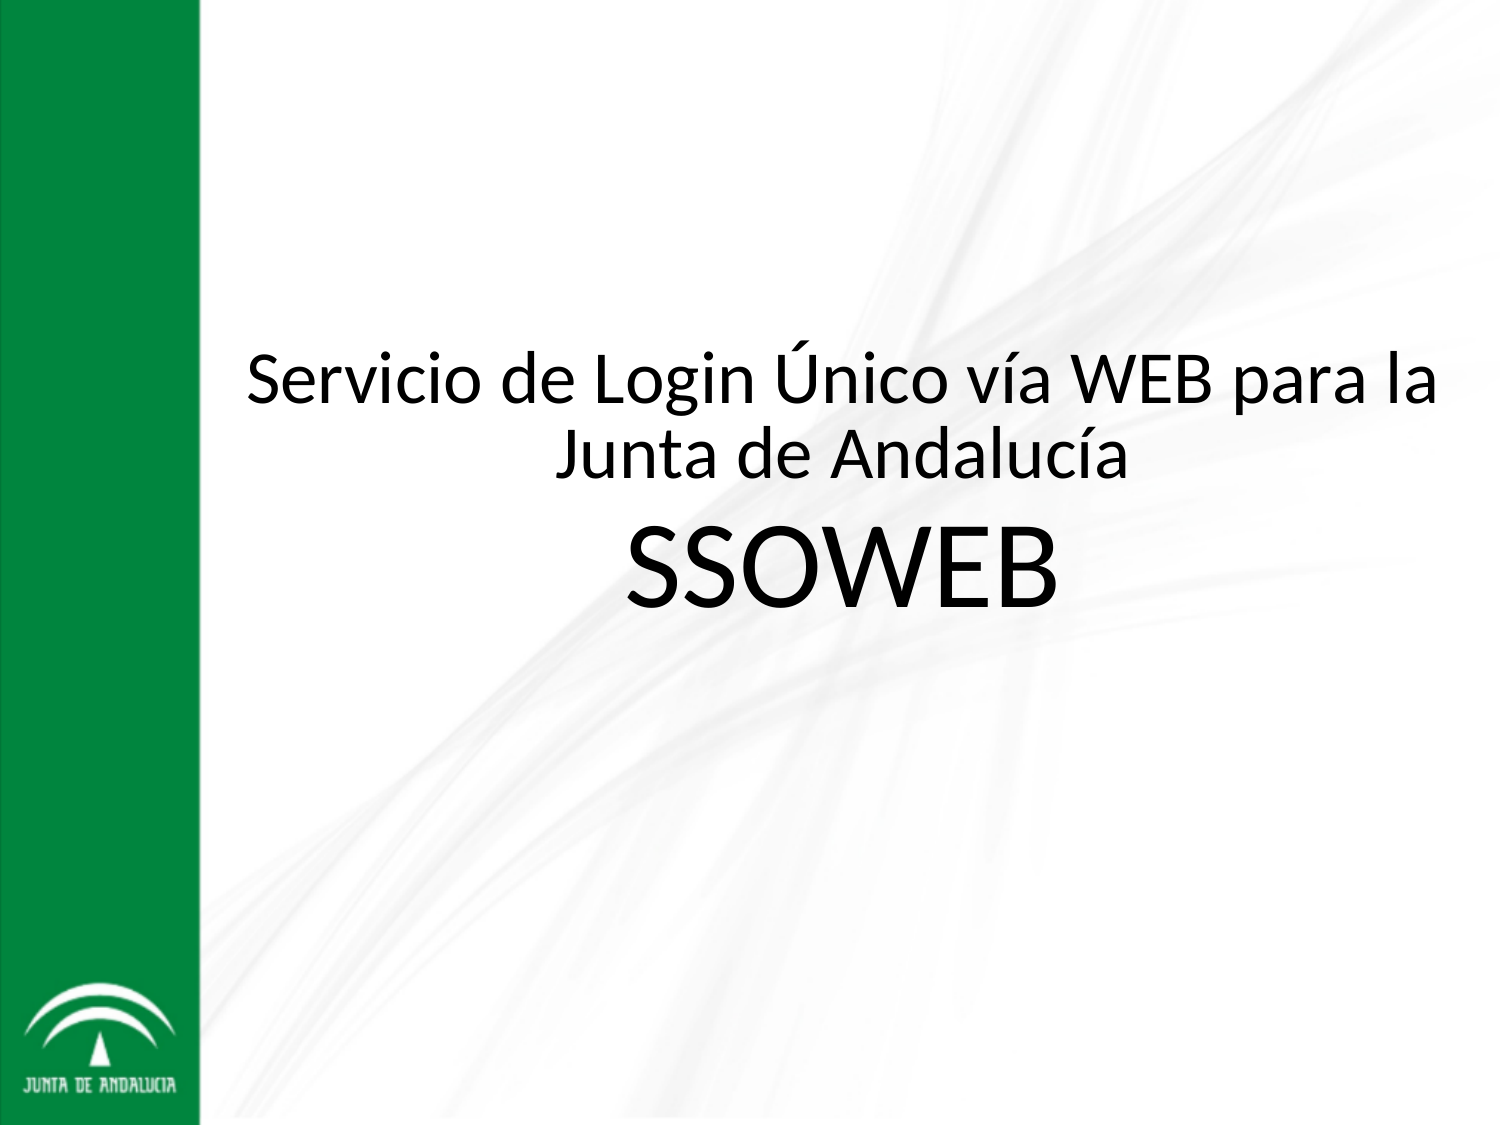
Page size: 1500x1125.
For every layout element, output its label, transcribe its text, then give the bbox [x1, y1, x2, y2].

subtitle Servicio de Login Único vía WEB para la Junta de Andalucía SSOWEB [230, 167, 1456, 819]
picture [0, 0, 1500, 1125]
